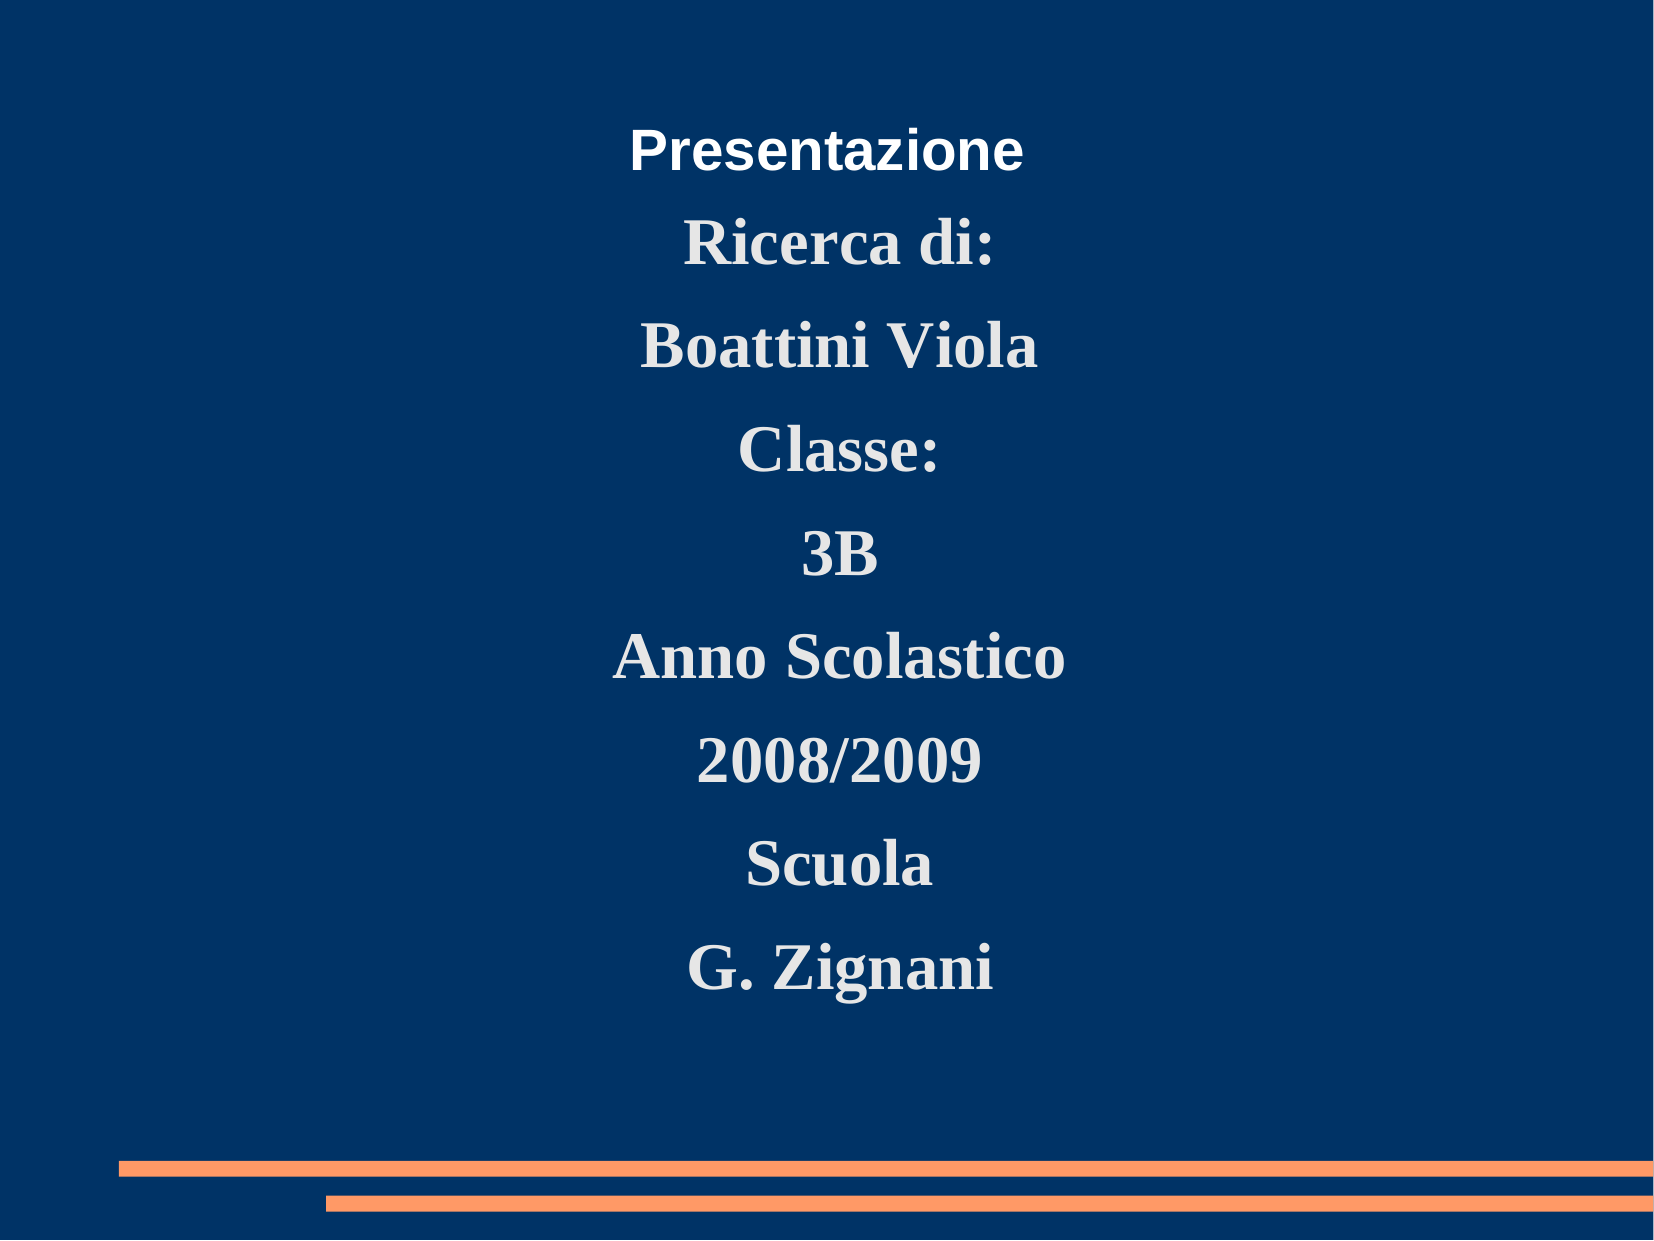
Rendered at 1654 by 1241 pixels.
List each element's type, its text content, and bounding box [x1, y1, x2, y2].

list Ricerca di: Boattini Viola Classe: 3B Anno Scolastico 2008/2009 Scuola G. Zignani [144, 204, 1536, 1152]
title Presentazione [121, 46, 1534, 254]
